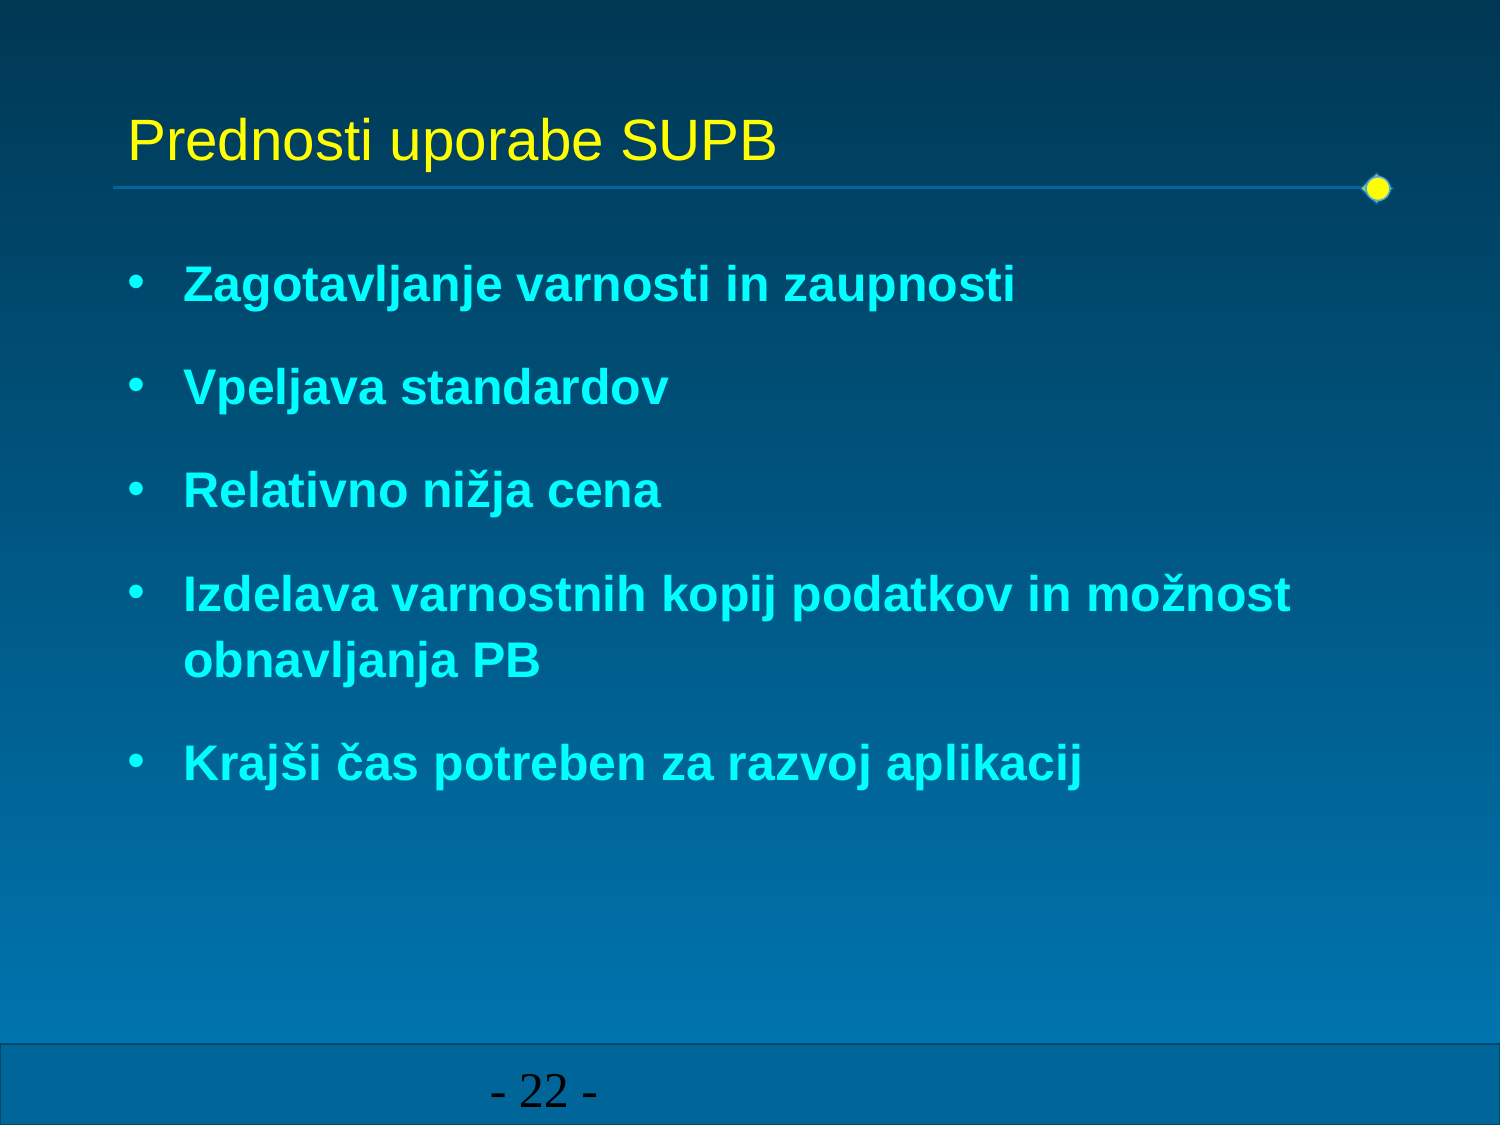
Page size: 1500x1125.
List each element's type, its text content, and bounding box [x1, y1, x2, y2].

list Zagotavljanje varnosti in zaupnosti Vpeljava standardov Relativno nižja cena Izdelava varnostnih kopij podatkov in možnost obnavljanja PB Krajši čas potreben za razvoj aplikacij [112, 237, 1388, 963]
title Prednosti uporabe SUPB [112, 94, 1388, 181]
